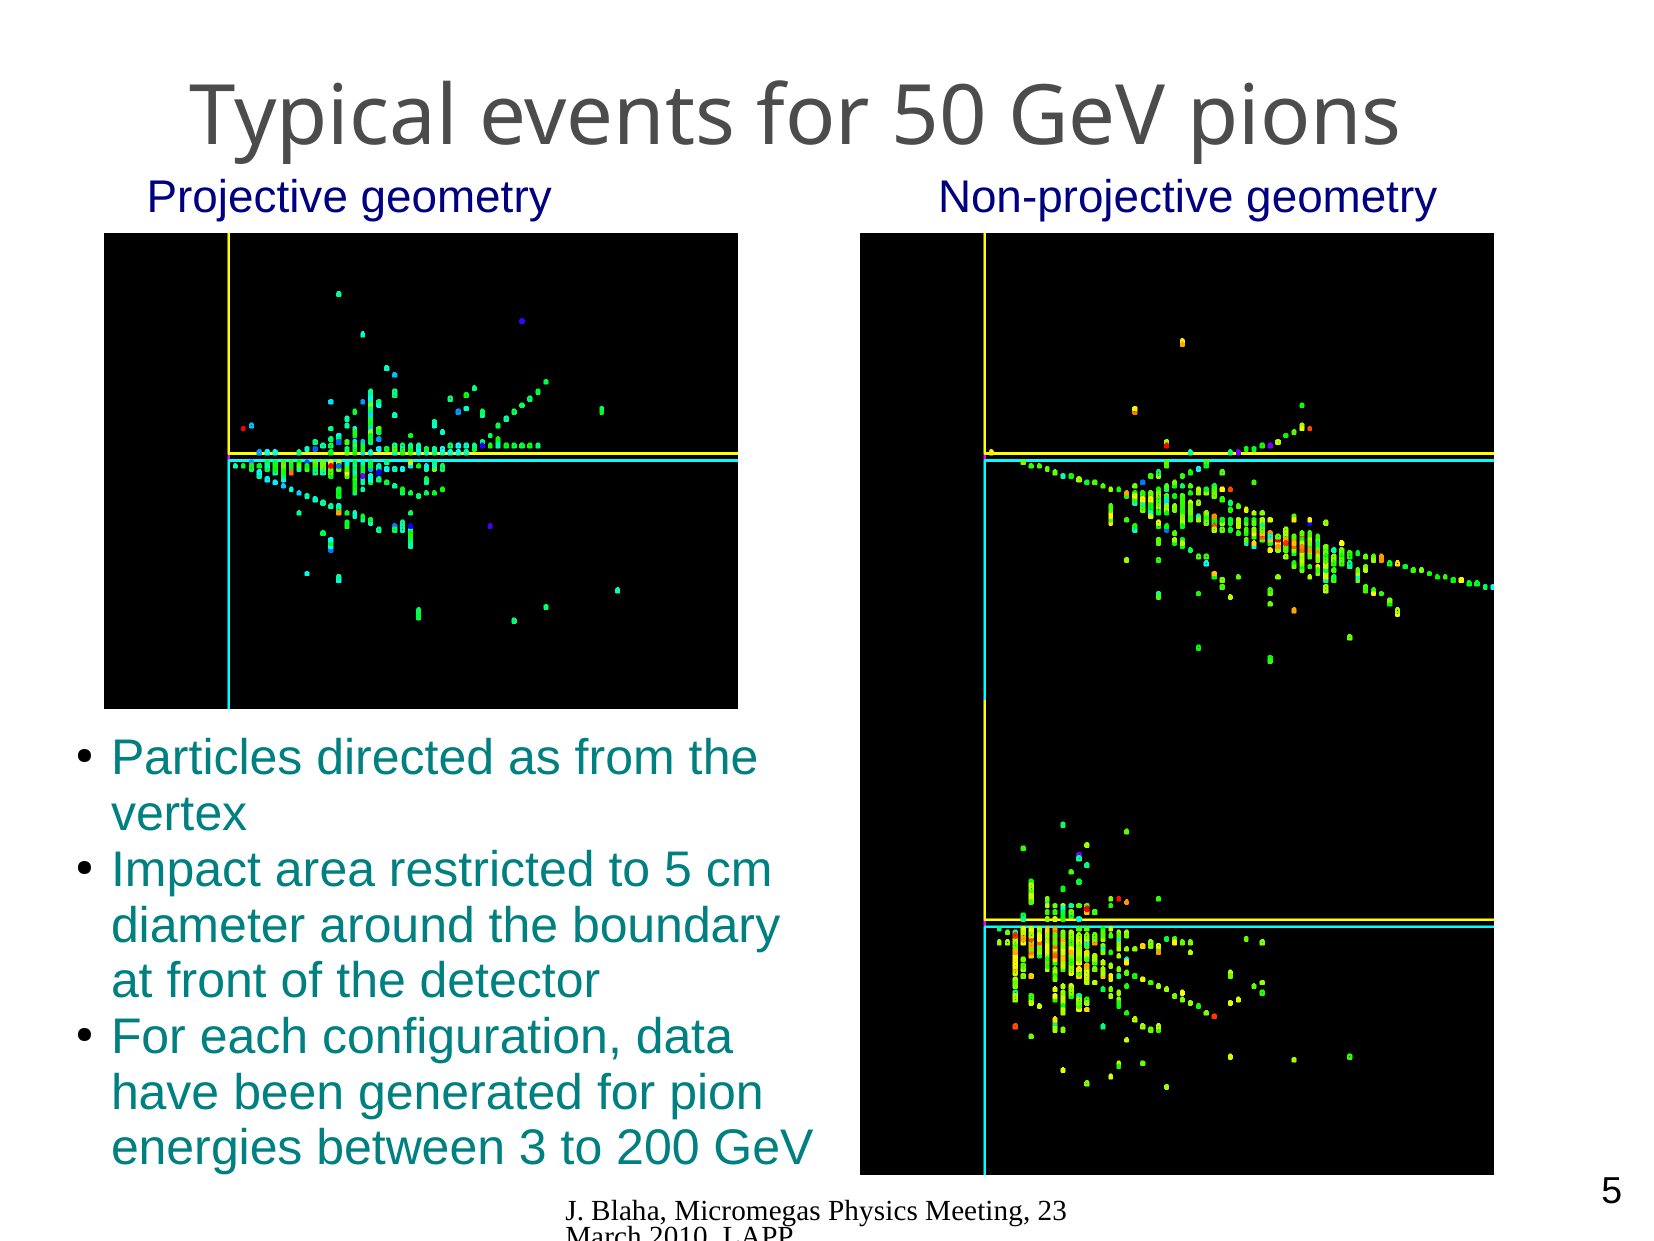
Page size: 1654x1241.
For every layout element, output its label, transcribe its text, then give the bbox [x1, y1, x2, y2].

text_box 5 [1586, 1161, 1637, 1219]
picture [860, 233, 1494, 1175]
text_box Particles directed as from the vertex Impact area restricted to 5 cm diameter around the boundary at front of the detector For each configuration, data have been generated for pion energies between 3 to 200 GeV [25, 722, 836, 1183]
text_box Projective geometry [131, 163, 605, 230]
picture [104, 233, 738, 709]
title Typical events for 50 GeV pions [0, 18, 1634, 208]
text_box Non-projective geometry [923, 163, 1490, 230]
